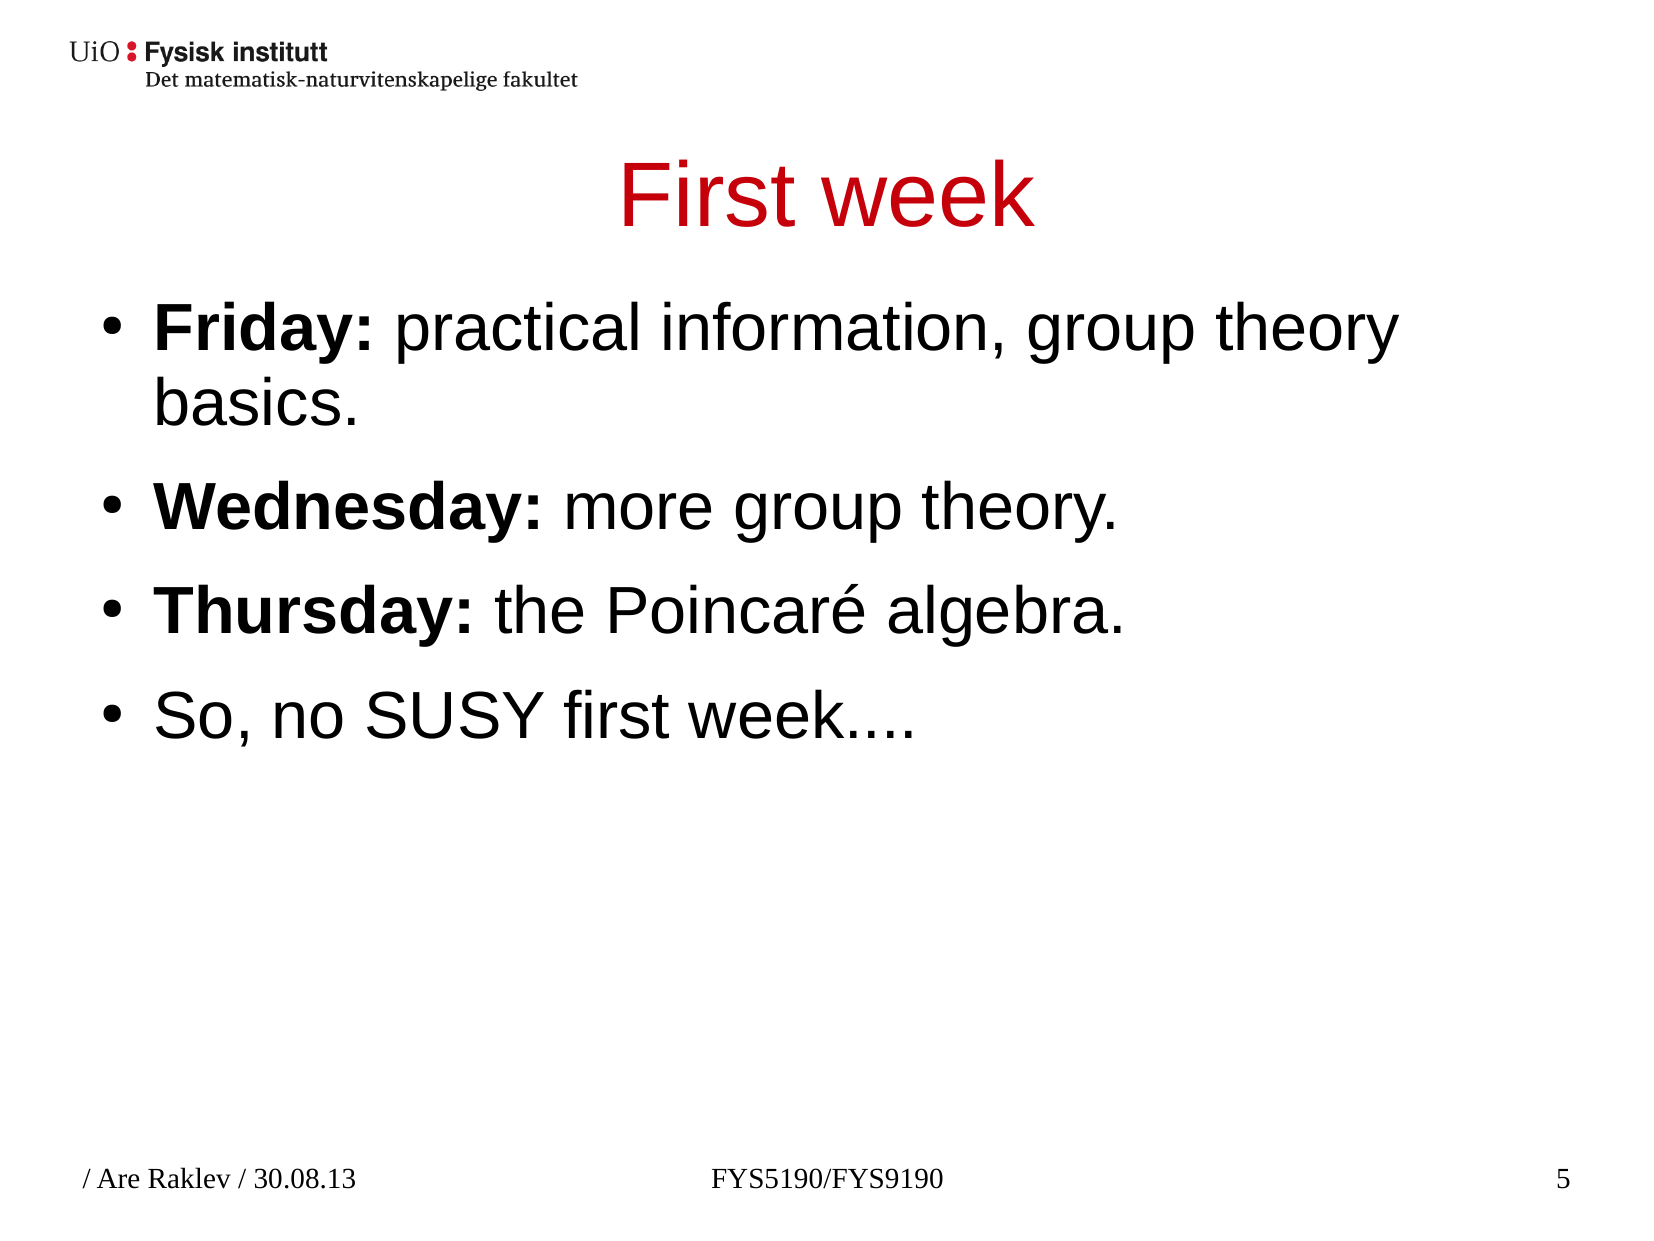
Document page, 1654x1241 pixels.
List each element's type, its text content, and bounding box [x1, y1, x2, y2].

list Friday: practical information, group theory basics. Wednesday: more group theory. Thursday: the Poincaré algebra. So, no SUSY first week.... [82, 290, 1571, 1094]
picture [68, 37, 581, 93]
title First week [82, 90, 1571, 290]
